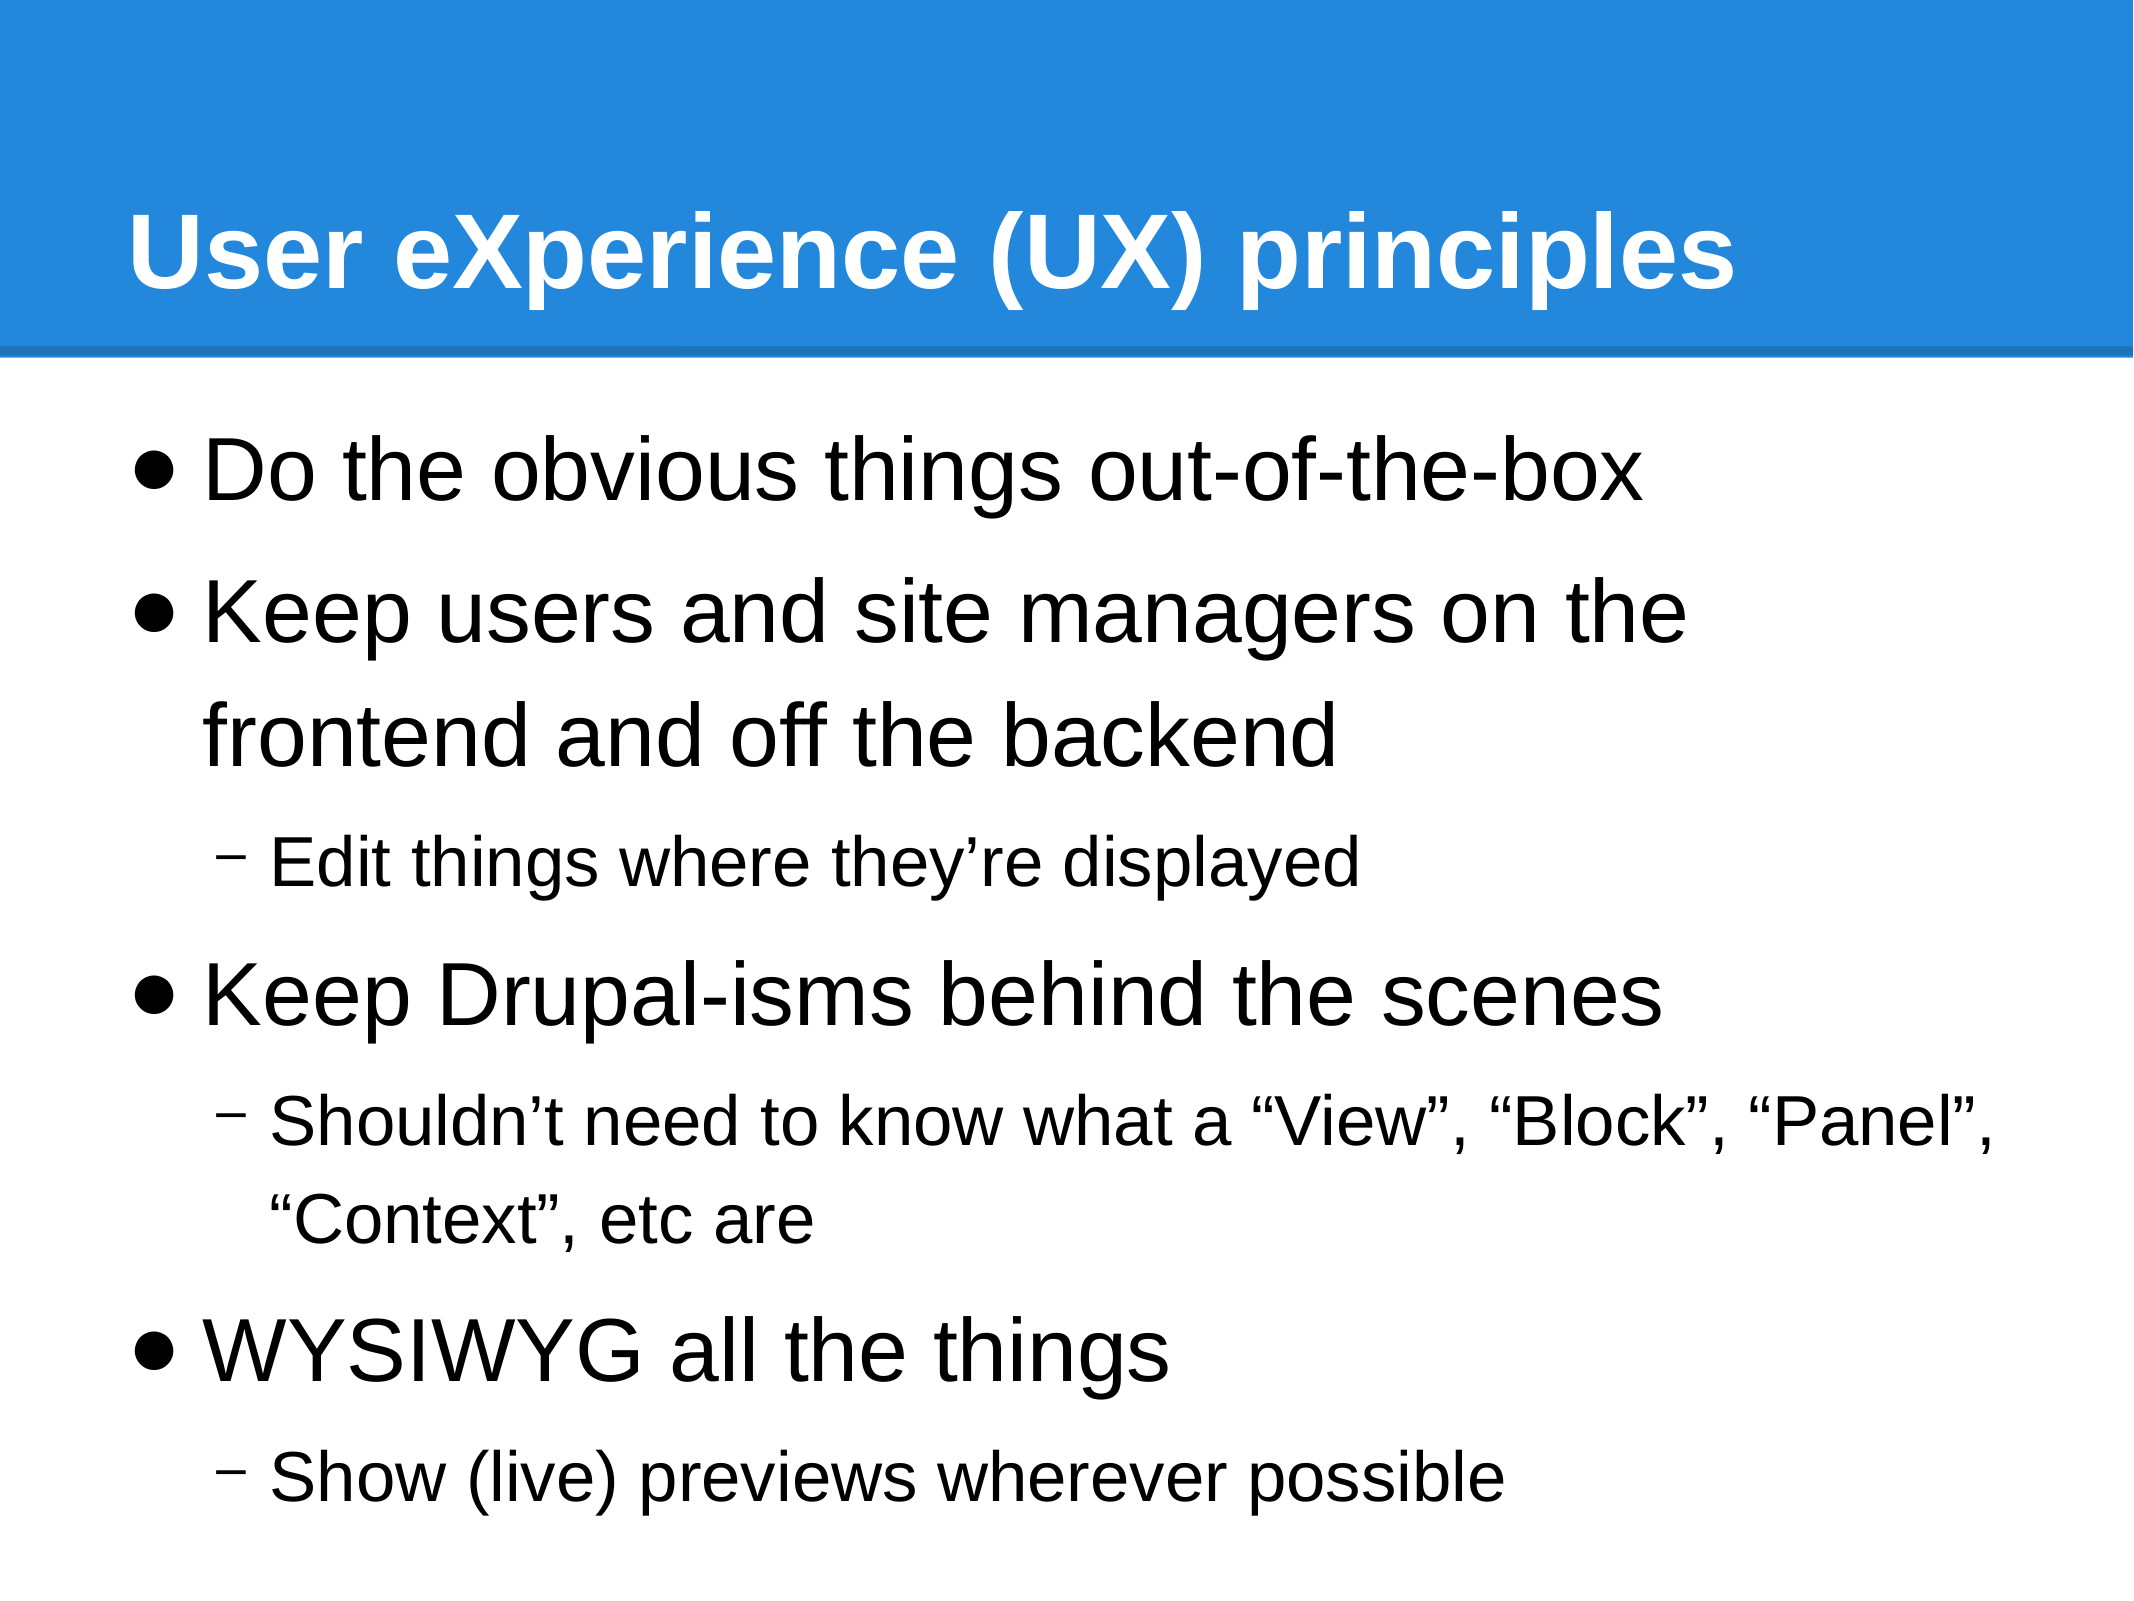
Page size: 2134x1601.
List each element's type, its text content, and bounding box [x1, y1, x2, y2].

title User eXperience (UX) principles [106, 64, 2027, 331]
list Do the obvious things out-of-the-box Keep users and site managers on the frontend and off the backend Edit things where they’re displayed Keep Drupal-isms behind the scenes Shouldn’t need to know what a “View”, “Block”, “Panel”, “Context”, etc are WYSIWYG all the things Show (live) previews wherever possible [106, 373, 2027, 1533]
